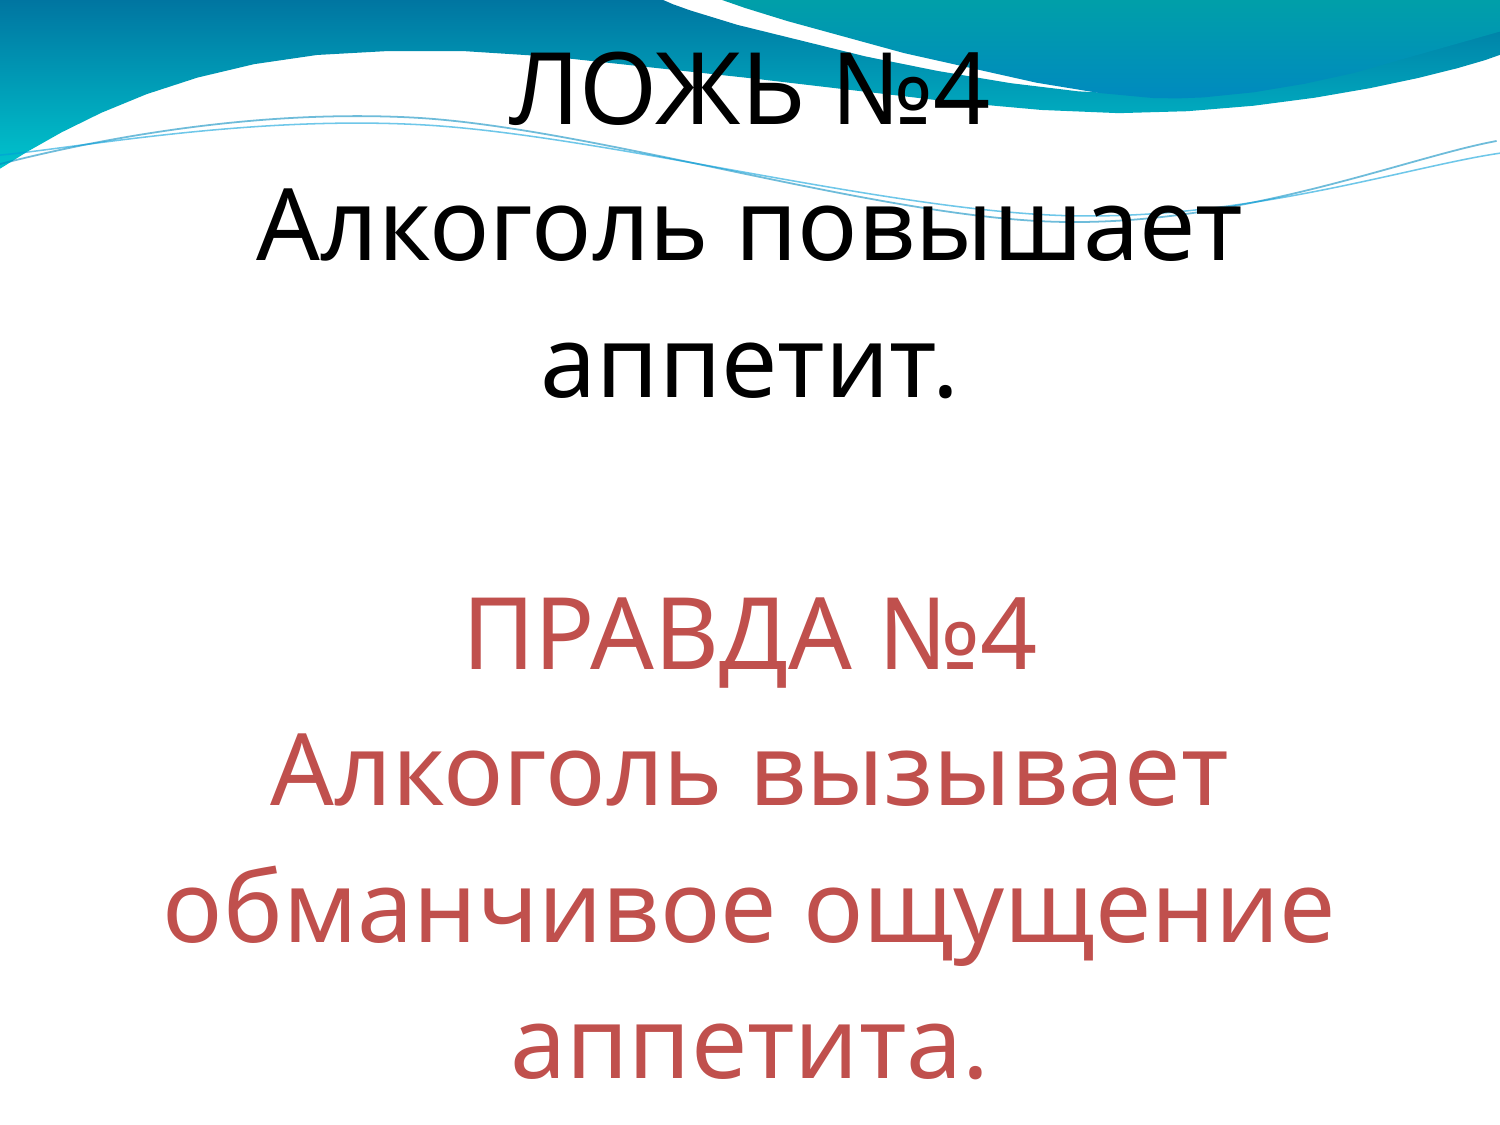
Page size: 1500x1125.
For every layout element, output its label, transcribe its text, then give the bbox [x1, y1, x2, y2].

text_box ЛОЖЬ №4 Алкоголь повышает аппетит. ПРАВДА №4 Алкоголь вызывает обманчивое ощущение аппетита. [35, 9, 1465, 1116]
